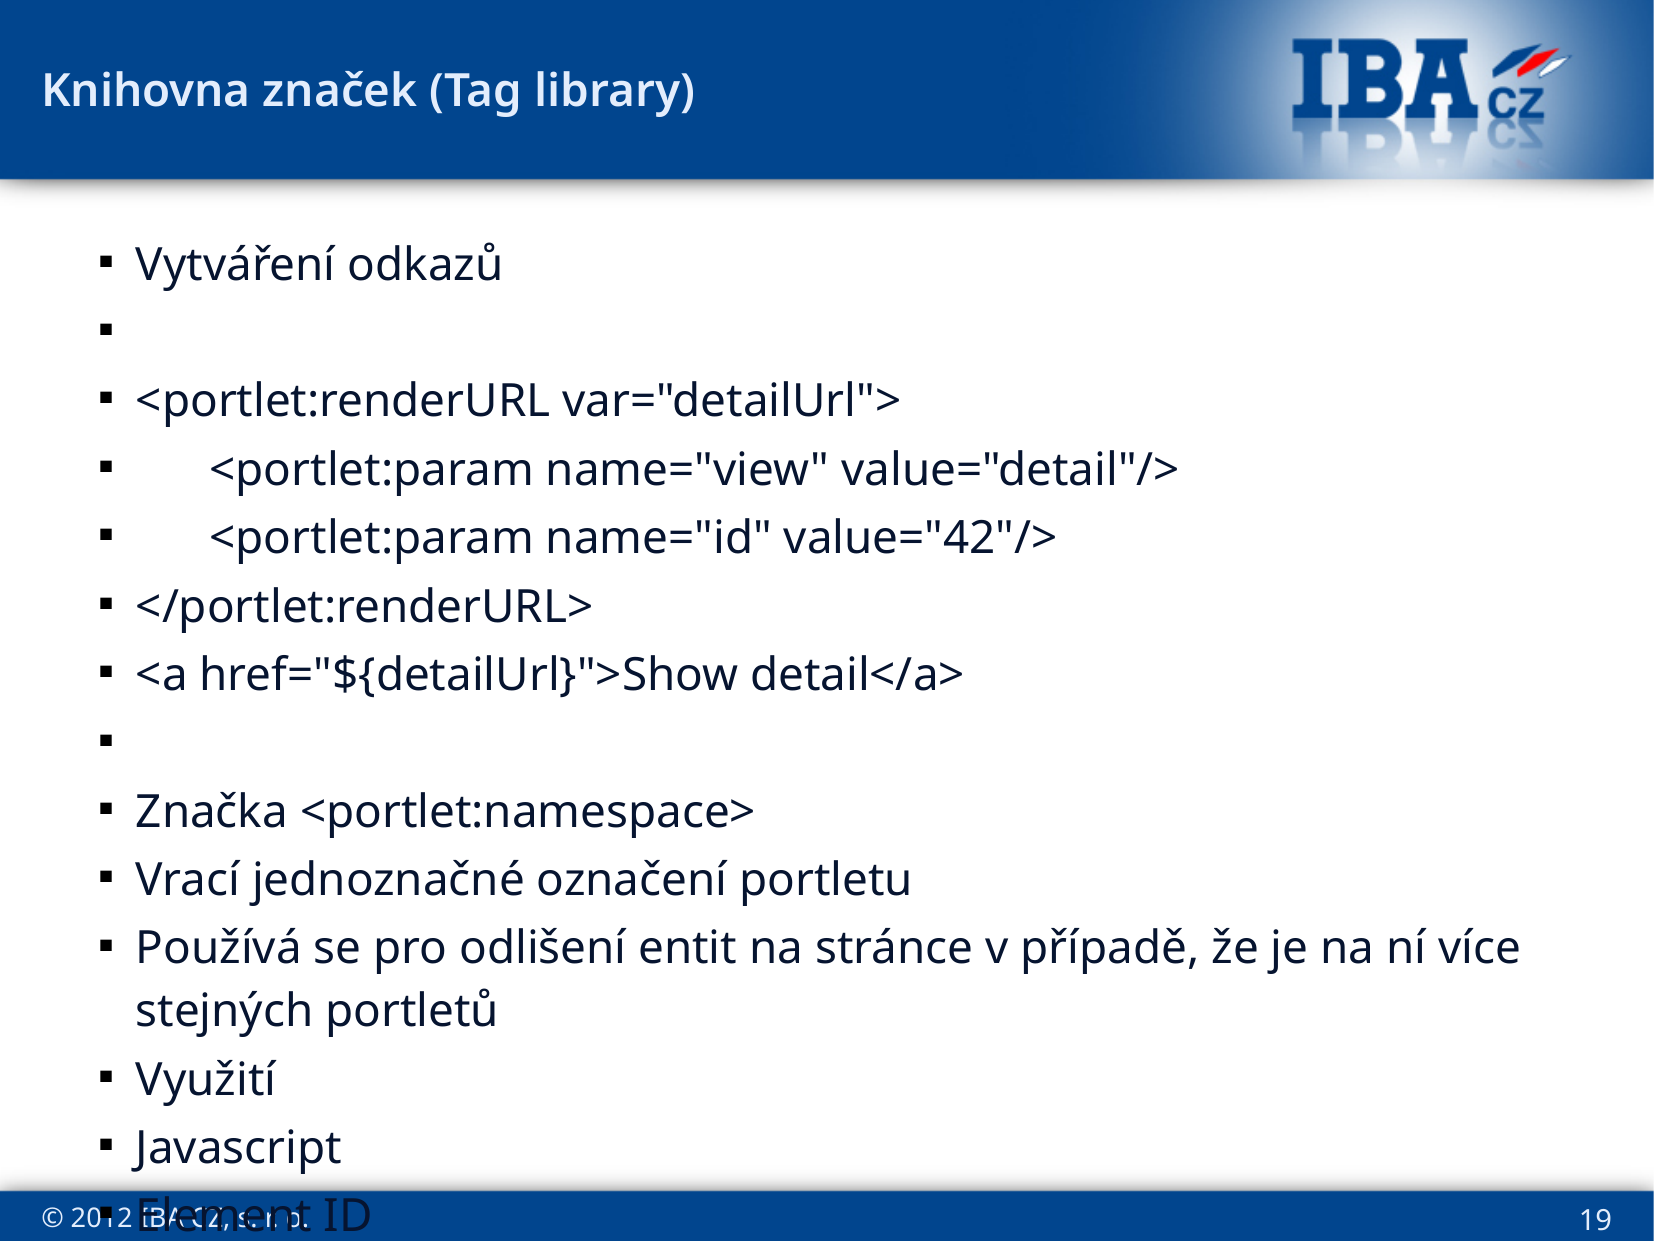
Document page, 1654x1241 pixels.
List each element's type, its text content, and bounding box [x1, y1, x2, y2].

picture [0, 0, 1654, 1241]
list Vytváření odkazů <portlet:renderURL var="detailUrl"> <portlet:param name="view" value="detail"/> <portlet:param name="id" value="42"/> </portlet:renderURL> <a href="${detailUrl}">Show detail</a> Značka <portlet:namespace> Vrací jednoznačné označení portletu Používá se pro odlišení entit na stránce v případě, že je na ní více stejných portletů Využití Javascript Element ID [82, 231, 1571, 1166]
title Knihovna značek (Tag library) [41, 7, 1105, 170]
